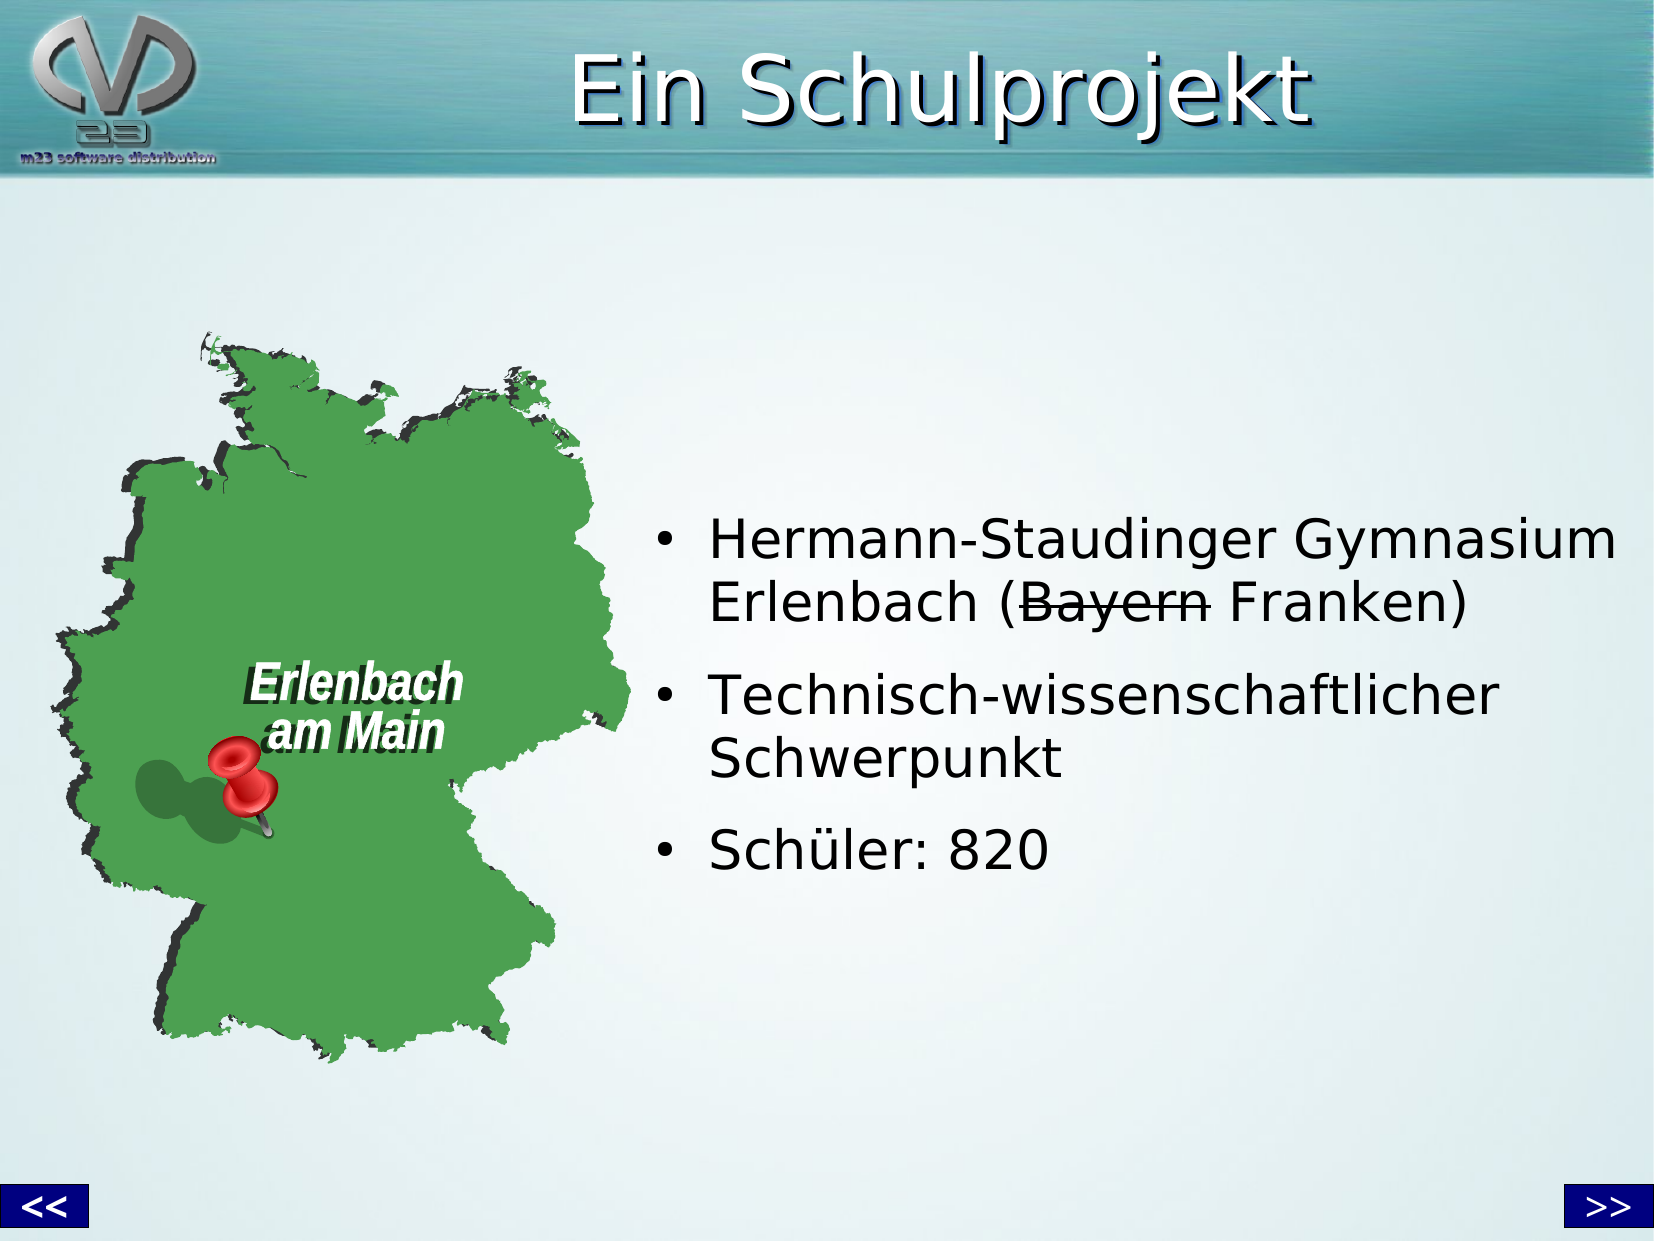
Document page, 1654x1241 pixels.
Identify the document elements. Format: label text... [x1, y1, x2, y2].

picture [0, 0, 1654, 1241]
list Hermann-Staudinger Gymnasium Erlenbach (Bayern Franken) Technisch-wissenschaftlicher Schwerpunkt Schüler: 820 [643, 508, 1625, 883]
title Ein Schulprojekt [224, 2, 1654, 178]
